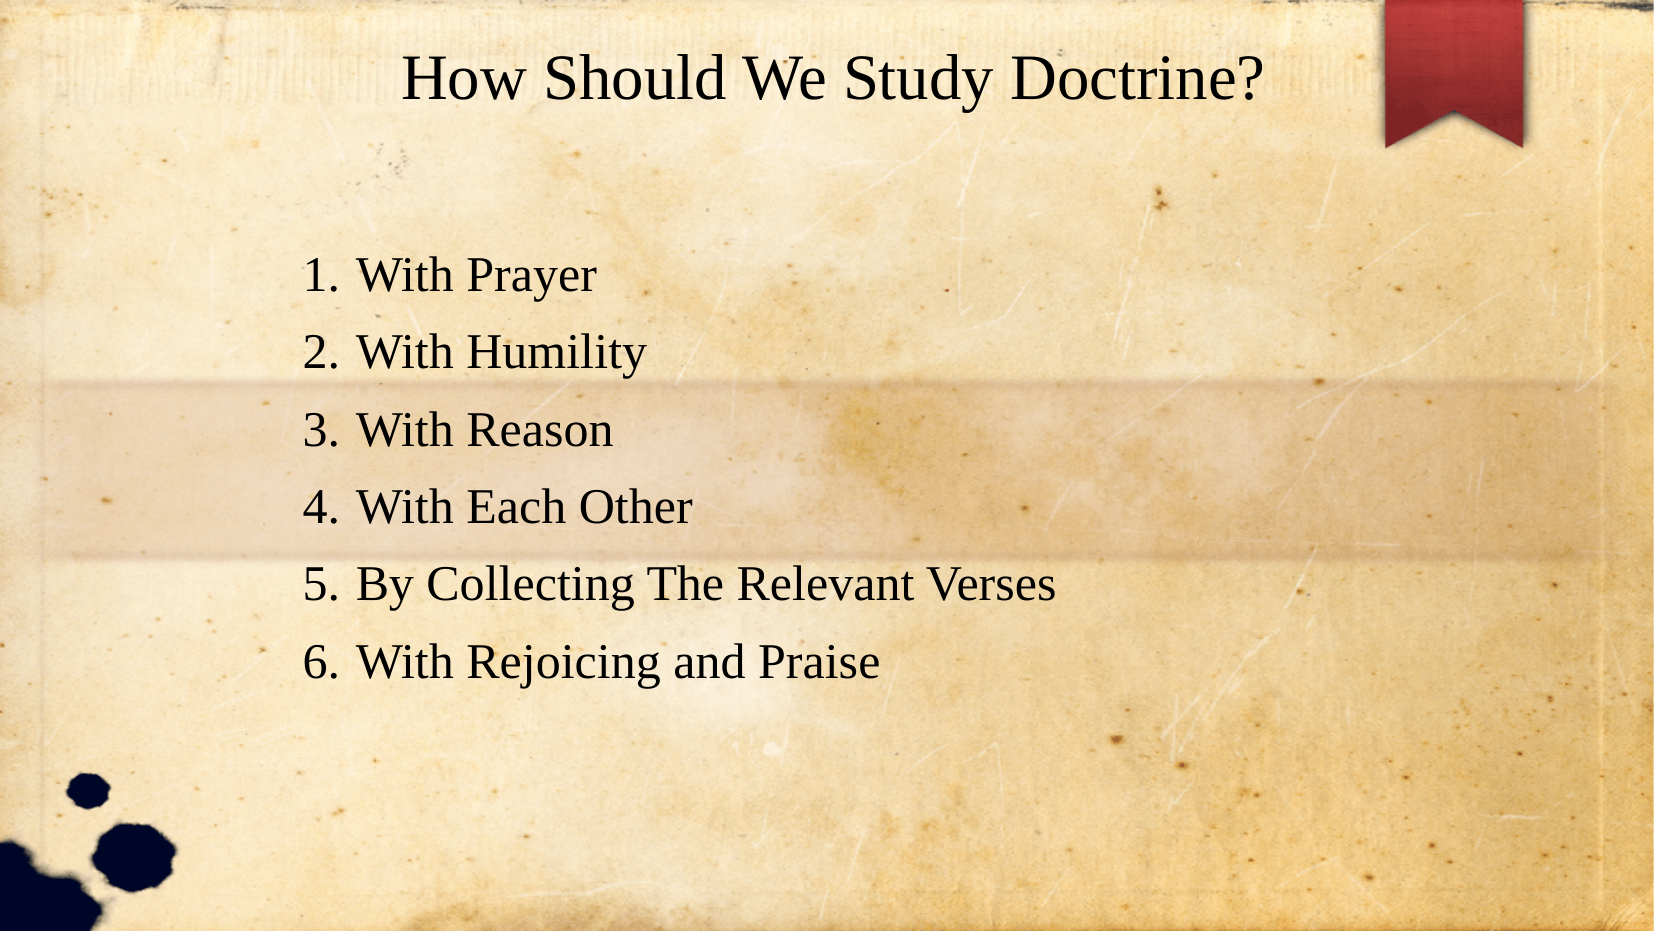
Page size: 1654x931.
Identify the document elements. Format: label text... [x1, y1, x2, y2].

list With Prayer With Humility With Reason With Each Other By Collecting The Relevant Verses With Rejoicing and Praise [284, 247, 1654, 721]
picture [0, 0, 1654, 931]
title How Should We Study Doctrine? [90, 0, 1579, 156]
